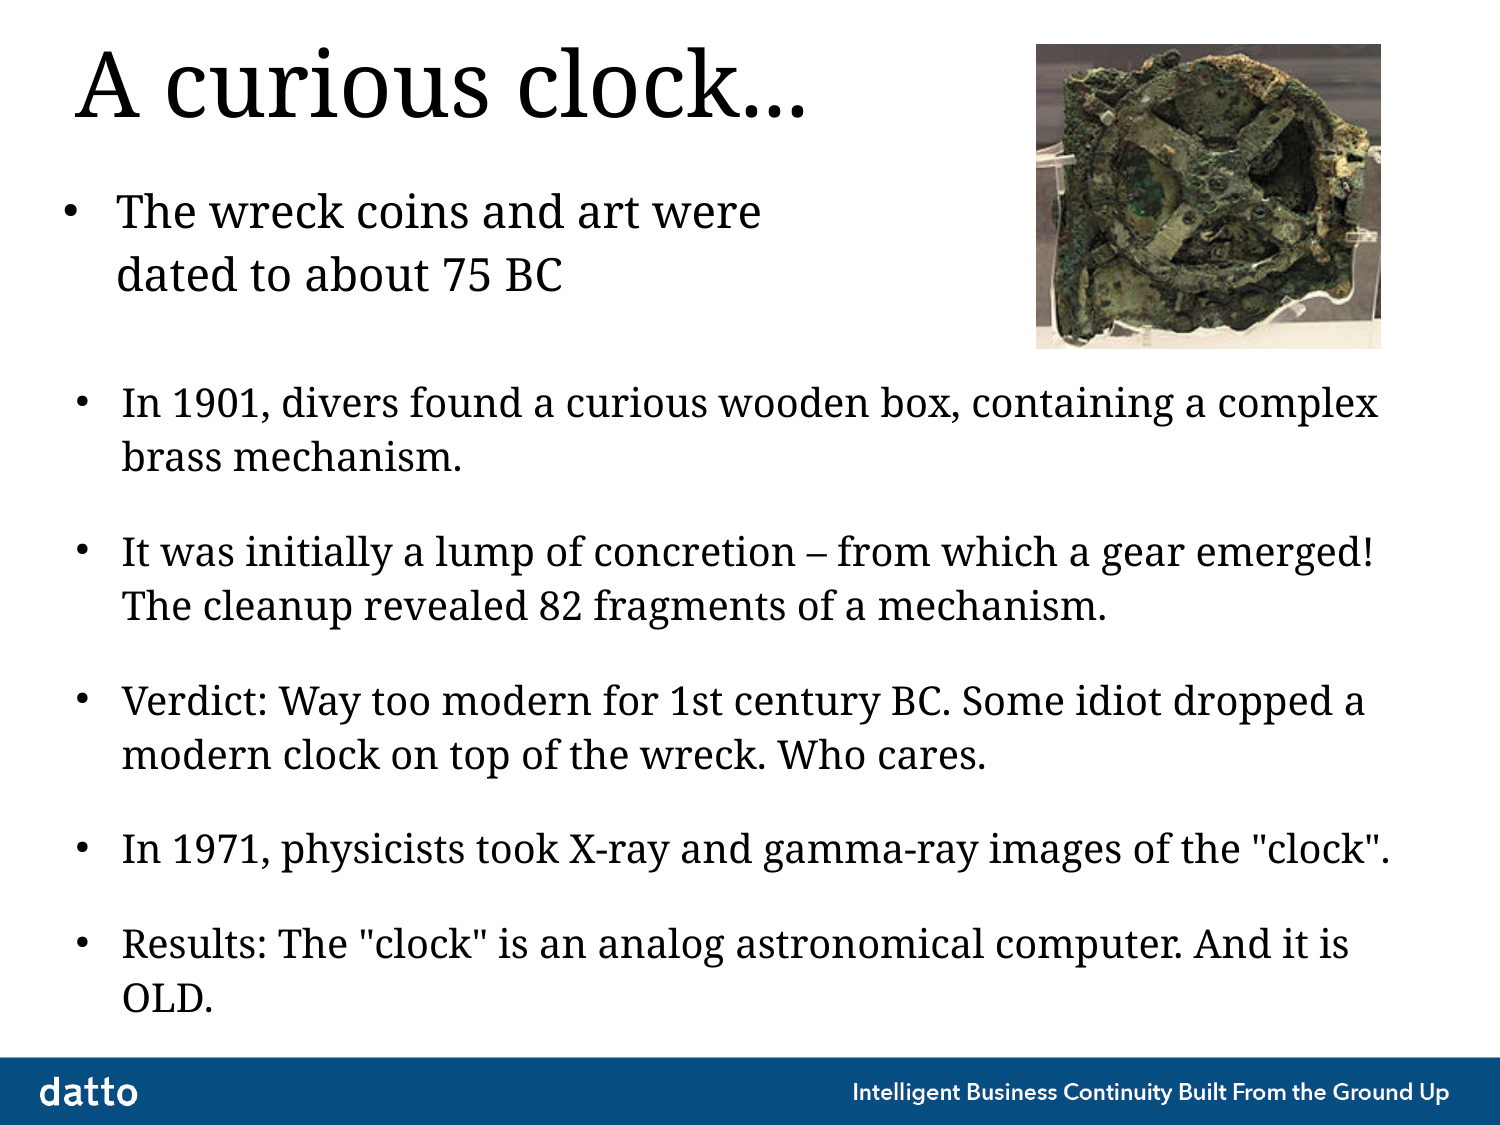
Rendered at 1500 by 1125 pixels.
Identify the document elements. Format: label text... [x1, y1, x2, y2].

title A curious clock... [75, 11, 1425, 152]
list In 1901, divers found a curious wooden box, containing a complex brass mechanism. It was initially a lump of concretion – from which a gear emerged! The cleanup revealed 82 fragments of a mechanism. Verdict: Way too modern for 1st century BC. Some idiot dropped a modern clock on top of the wreck. Who cares. In 1971, physicists took X-ray and gamma-ray images of the "clock". Results: The "clock" is an analog astronomical computer. And it is OLD. [60, 375, 1396, 1051]
picture [0, 0, 1500, 1125]
list The wreck coins and art were dated to about 75 BC [45, 179, 856, 315]
